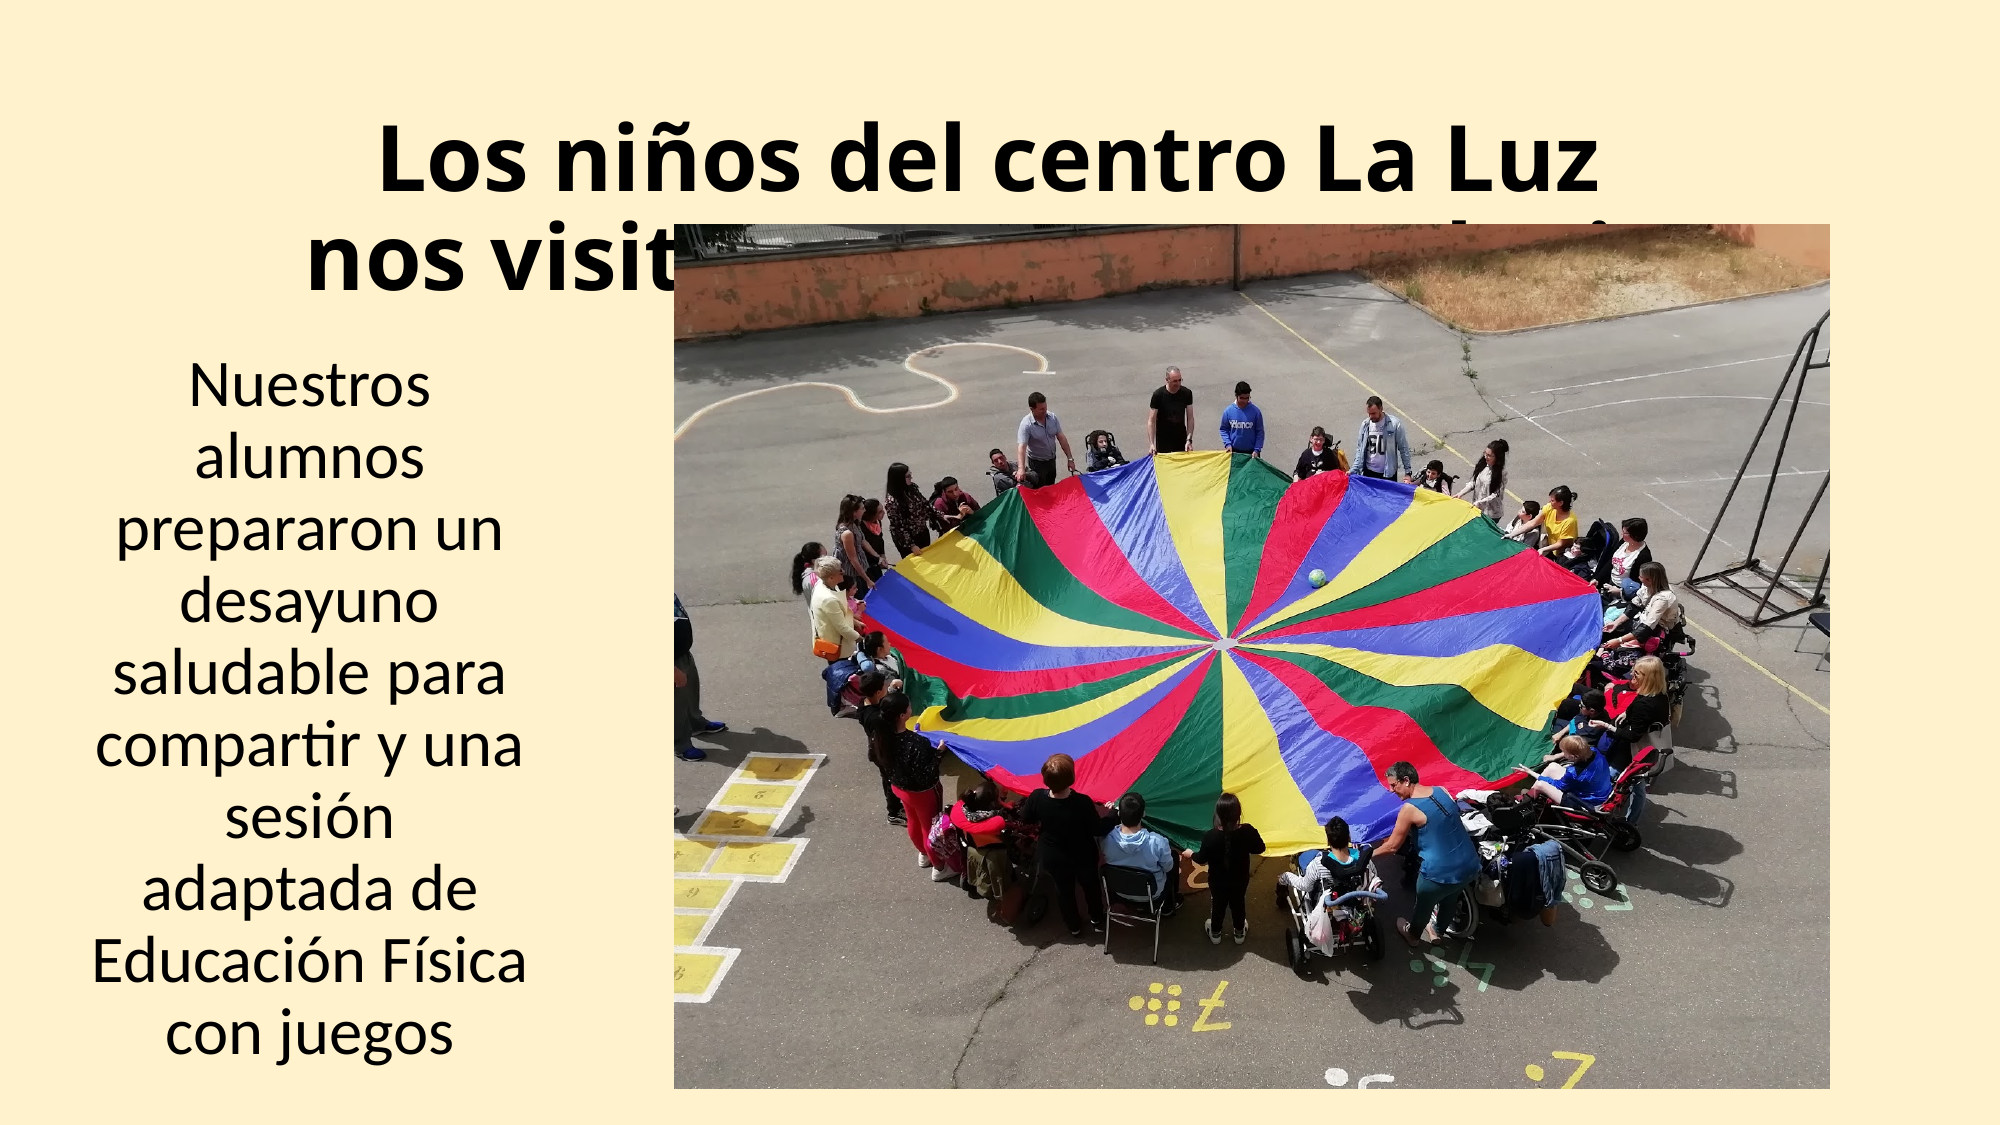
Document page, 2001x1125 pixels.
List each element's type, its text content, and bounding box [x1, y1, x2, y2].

picture [674, 224, 1830, 1089]
list Nuestros alumnos prepararon un desayuno saludable para compartir y una sesión adaptada de Educación Física con juegos [76, 341, 545, 1068]
title Los niños del centro La Luz nos visitan en nuestro colegio [137, 104, 1863, 323]
